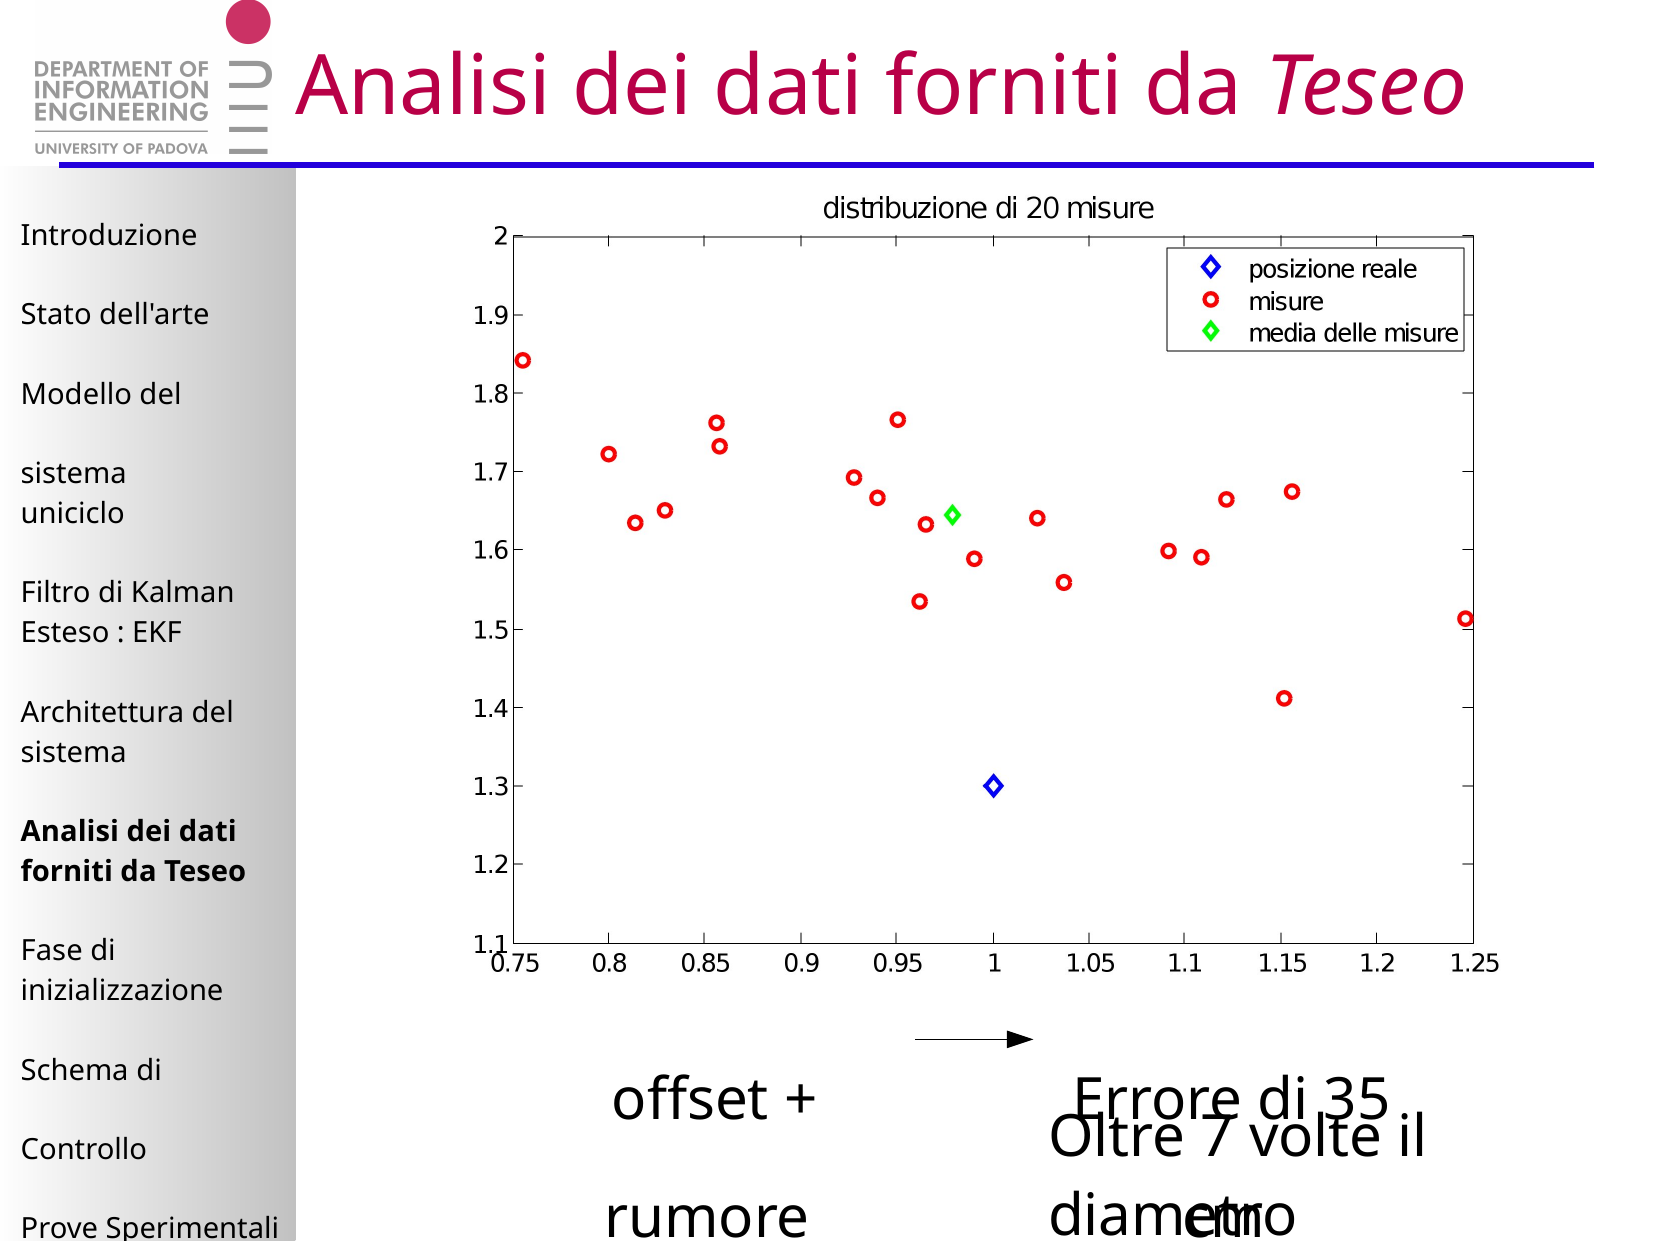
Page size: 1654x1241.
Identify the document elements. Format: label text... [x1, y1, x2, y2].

text_box Introduzione Stato dell'arte Modello del sistema uniciclo Filtro di Kalman Esteso : EKF Architettura del sistema Analisi dei dati forniti da Teseo Fase di inizializzazione Schema di Controllo Prove Sperimentali Conclusioni Sviluppi futuri [5, 206, 302, 1211]
text_box offset + rumore [507, 1009, 922, 1089]
picture [35, 0, 272, 154]
title Analisi dei dati forniti da Teseo [295, 0, 1595, 186]
text_box Errore di 35 cm [1039, 1009, 1424, 1086]
picture [456, 174, 1513, 991]
text_box Oltre 7 volte il diametro dell'ePuck [1033, 1086, 1565, 1220]
